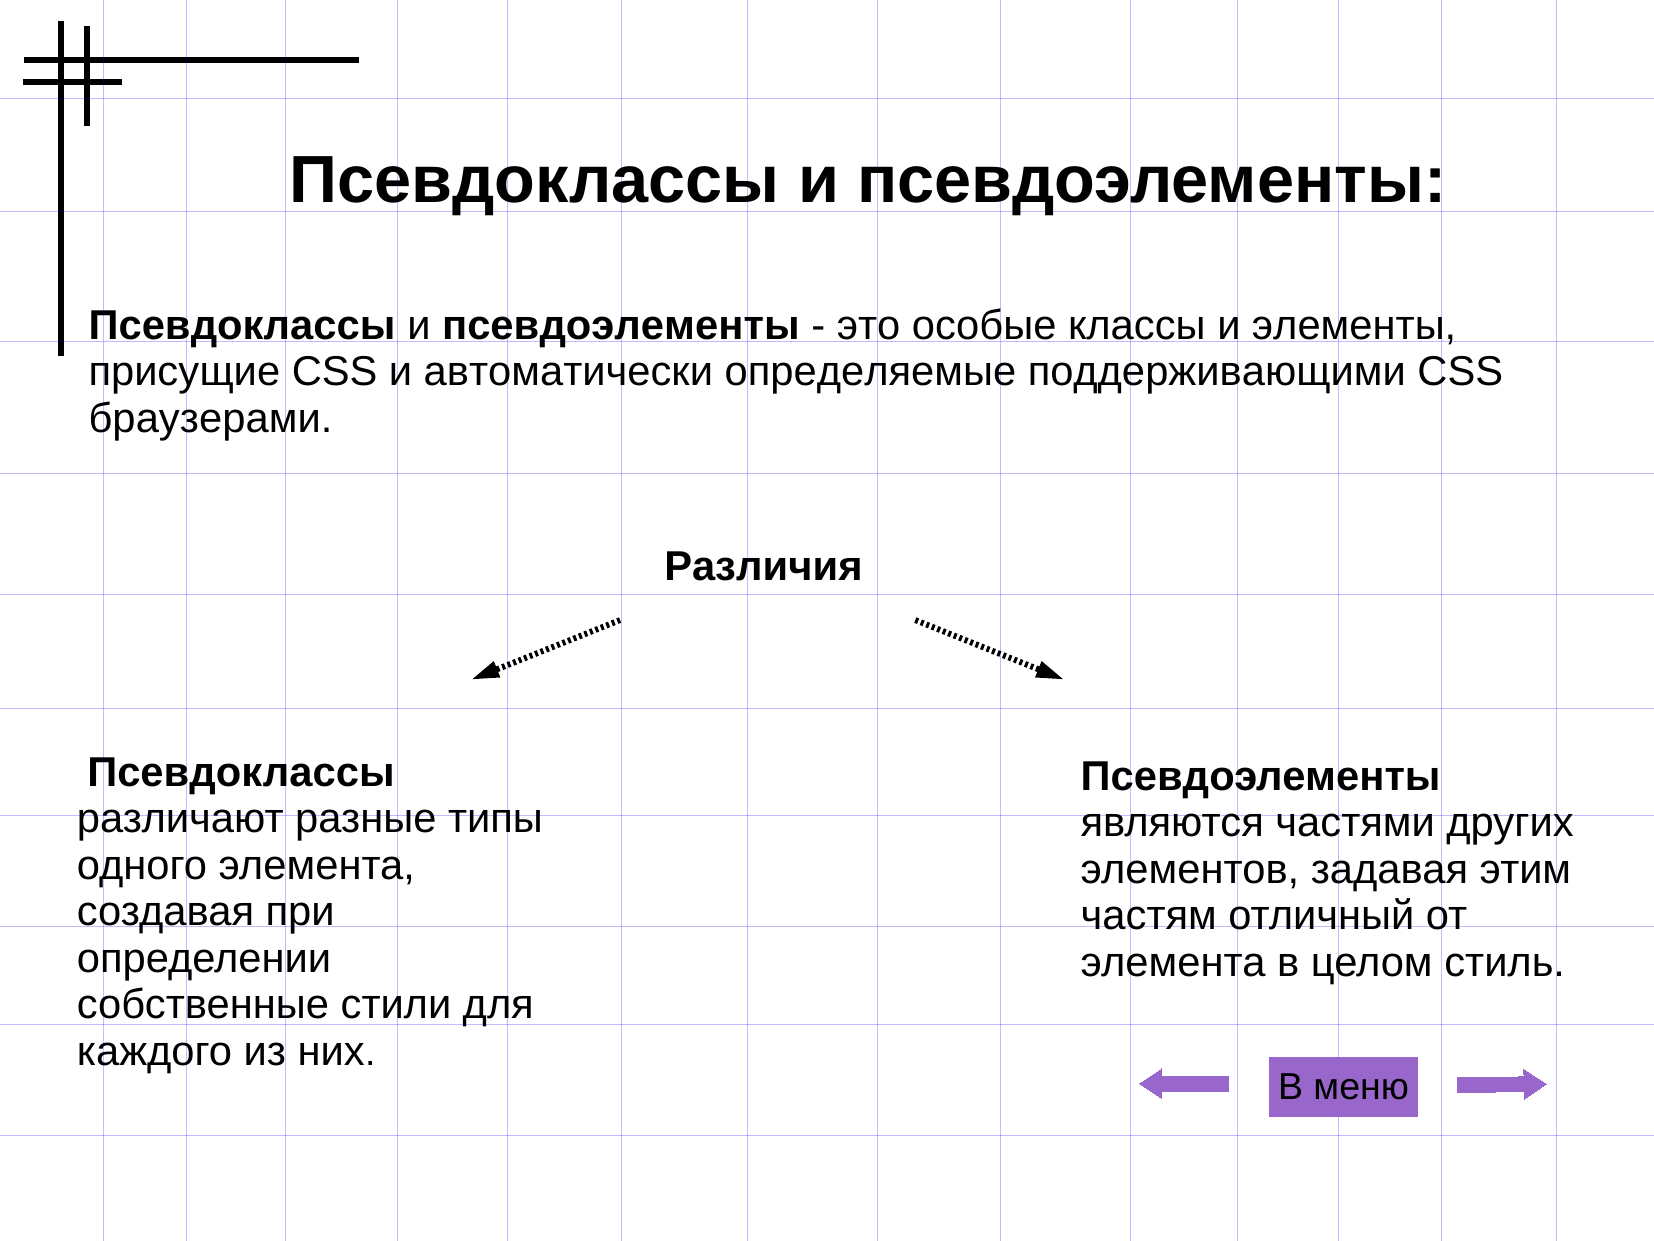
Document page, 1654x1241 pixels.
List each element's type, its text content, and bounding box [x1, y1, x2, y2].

text_box В меню [1269, 1057, 1418, 1117]
text_box Различия [649, 542, 878, 591]
title Псевдоклассы и псевдоэлементы: [118, 75, 1531, 283]
text_box [1139, 1068, 1229, 1099]
text_box Псевдоэлементы являются частями других элементов, задавая этим частям отличный от элемента в целом стиль. [1062, 742, 1595, 998]
text_box [1457, 1069, 1547, 1100]
text_box Псевдоклассы и псевдоэлементы - это особые классы и элементы, присущие CSS и автоматически определяемые поддерживающими CSS браузерами. [88, 301, 1536, 443]
text_box Псевдоклассы различают разные типы одного элемента, создавая при определении собственные стили для каждого из них. [59, 738, 591, 1088]
